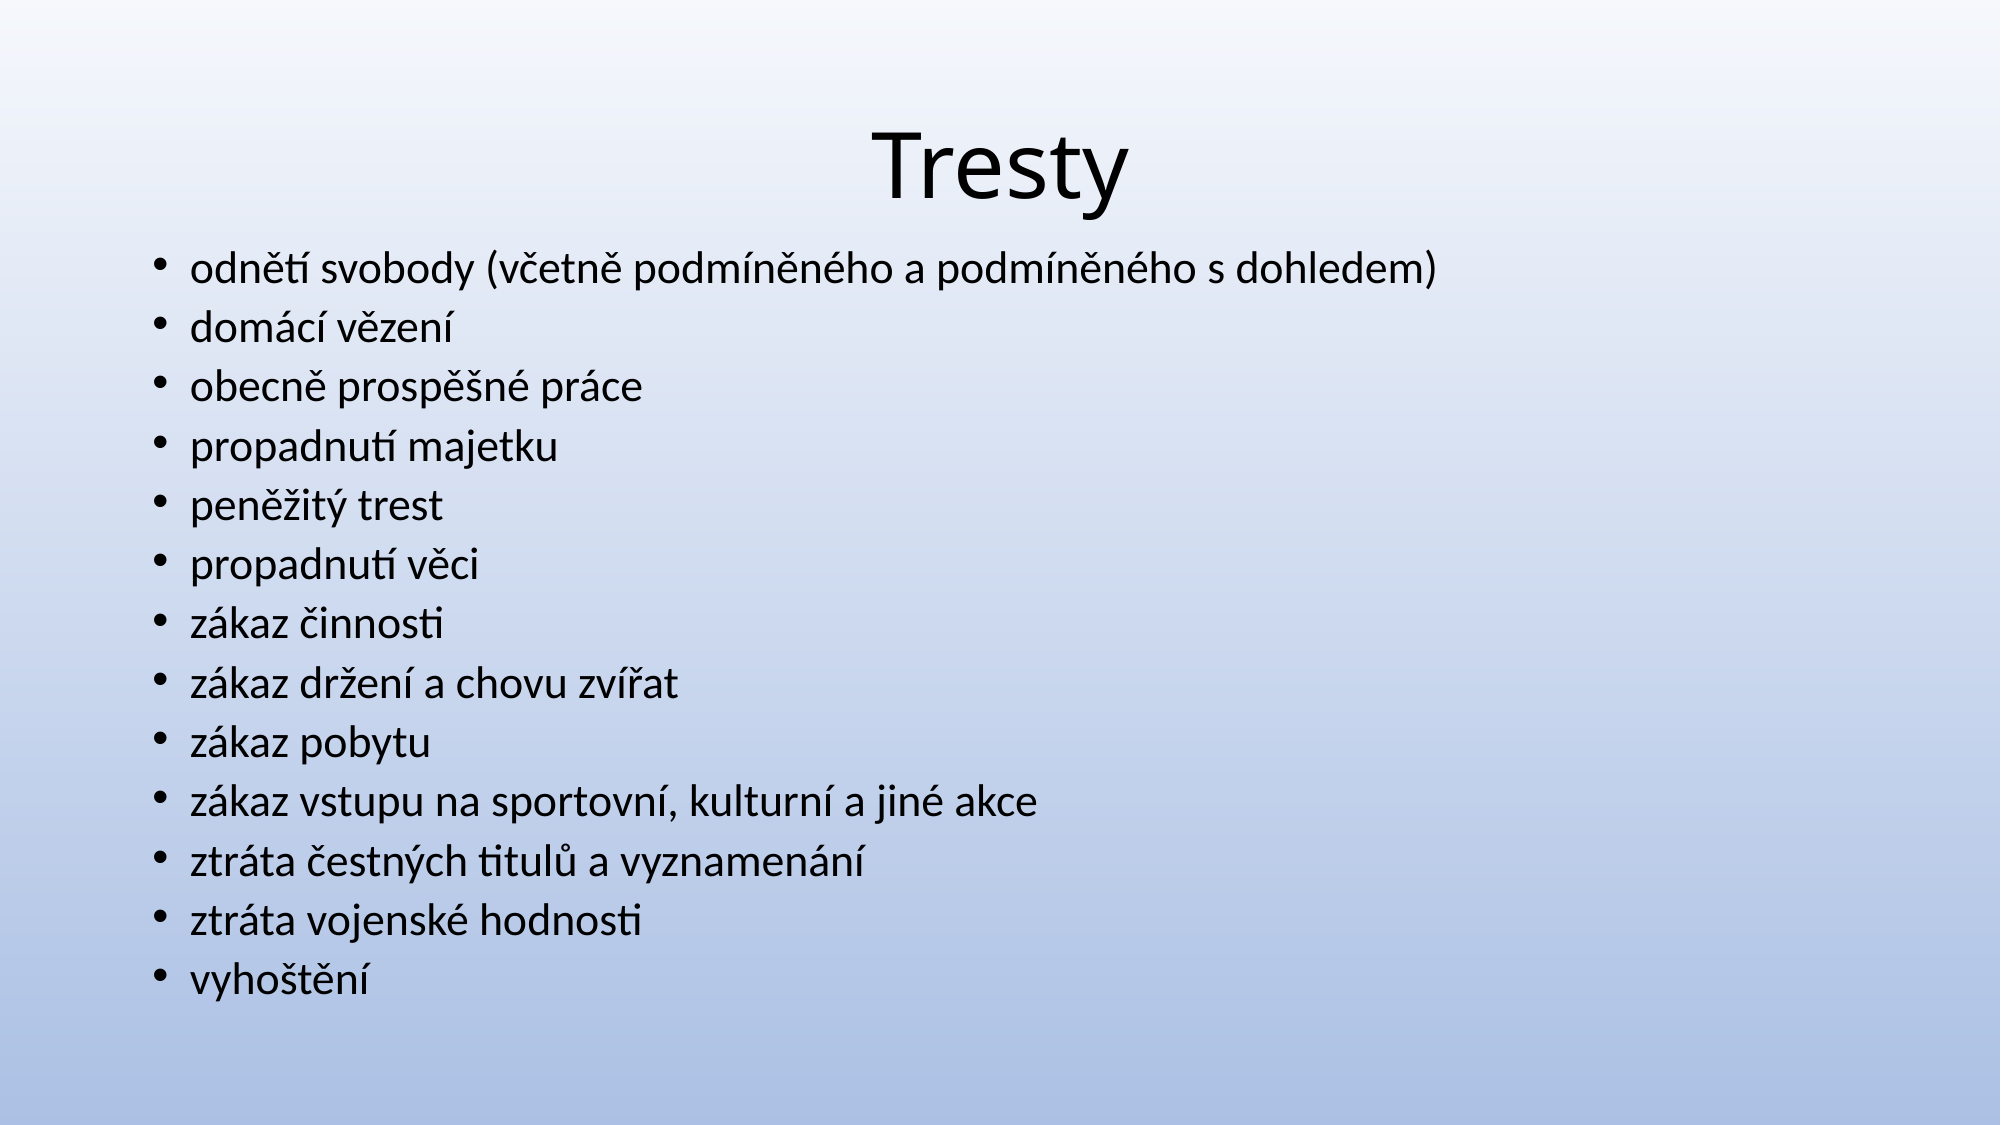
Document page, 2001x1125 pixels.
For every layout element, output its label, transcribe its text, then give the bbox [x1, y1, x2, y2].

title Tresty [137, 59, 1863, 244]
list odnětí svobody (včetně podmíněného a podmíněného s dohledem) domácí vězení obecně prospěšné práce propadnutí majetku peněžitý trest propadnutí věci zákaz činnosti zákaz držení a chovu zvířat zákaz pobytu zákaz vstupu na sportovní, kulturní a jiné akce ztráta čestných titulů a vyznamenání ztráta vojenské hodnosti vyhoštění [137, 244, 1863, 1034]
